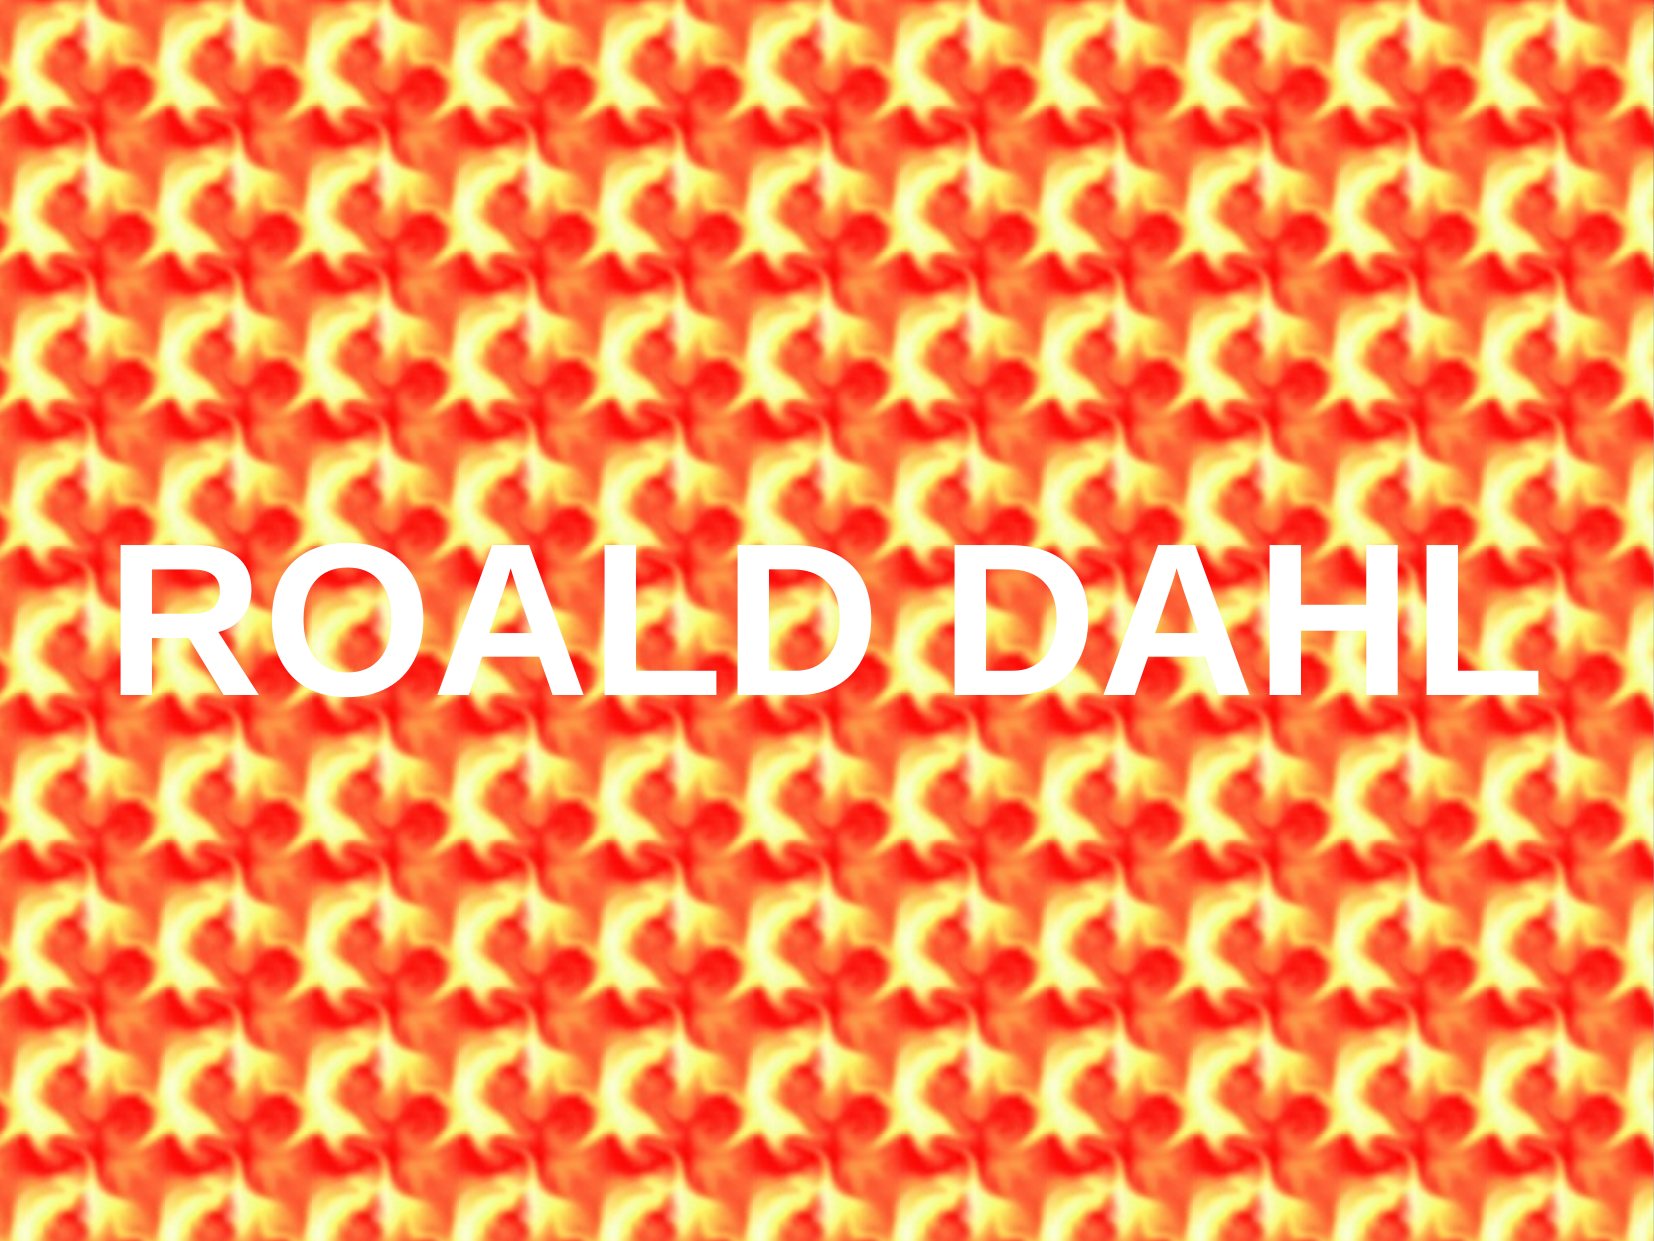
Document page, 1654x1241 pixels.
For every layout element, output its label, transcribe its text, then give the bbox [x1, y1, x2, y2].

title ROALD DAHL [0, 0, 1654, 1241]
